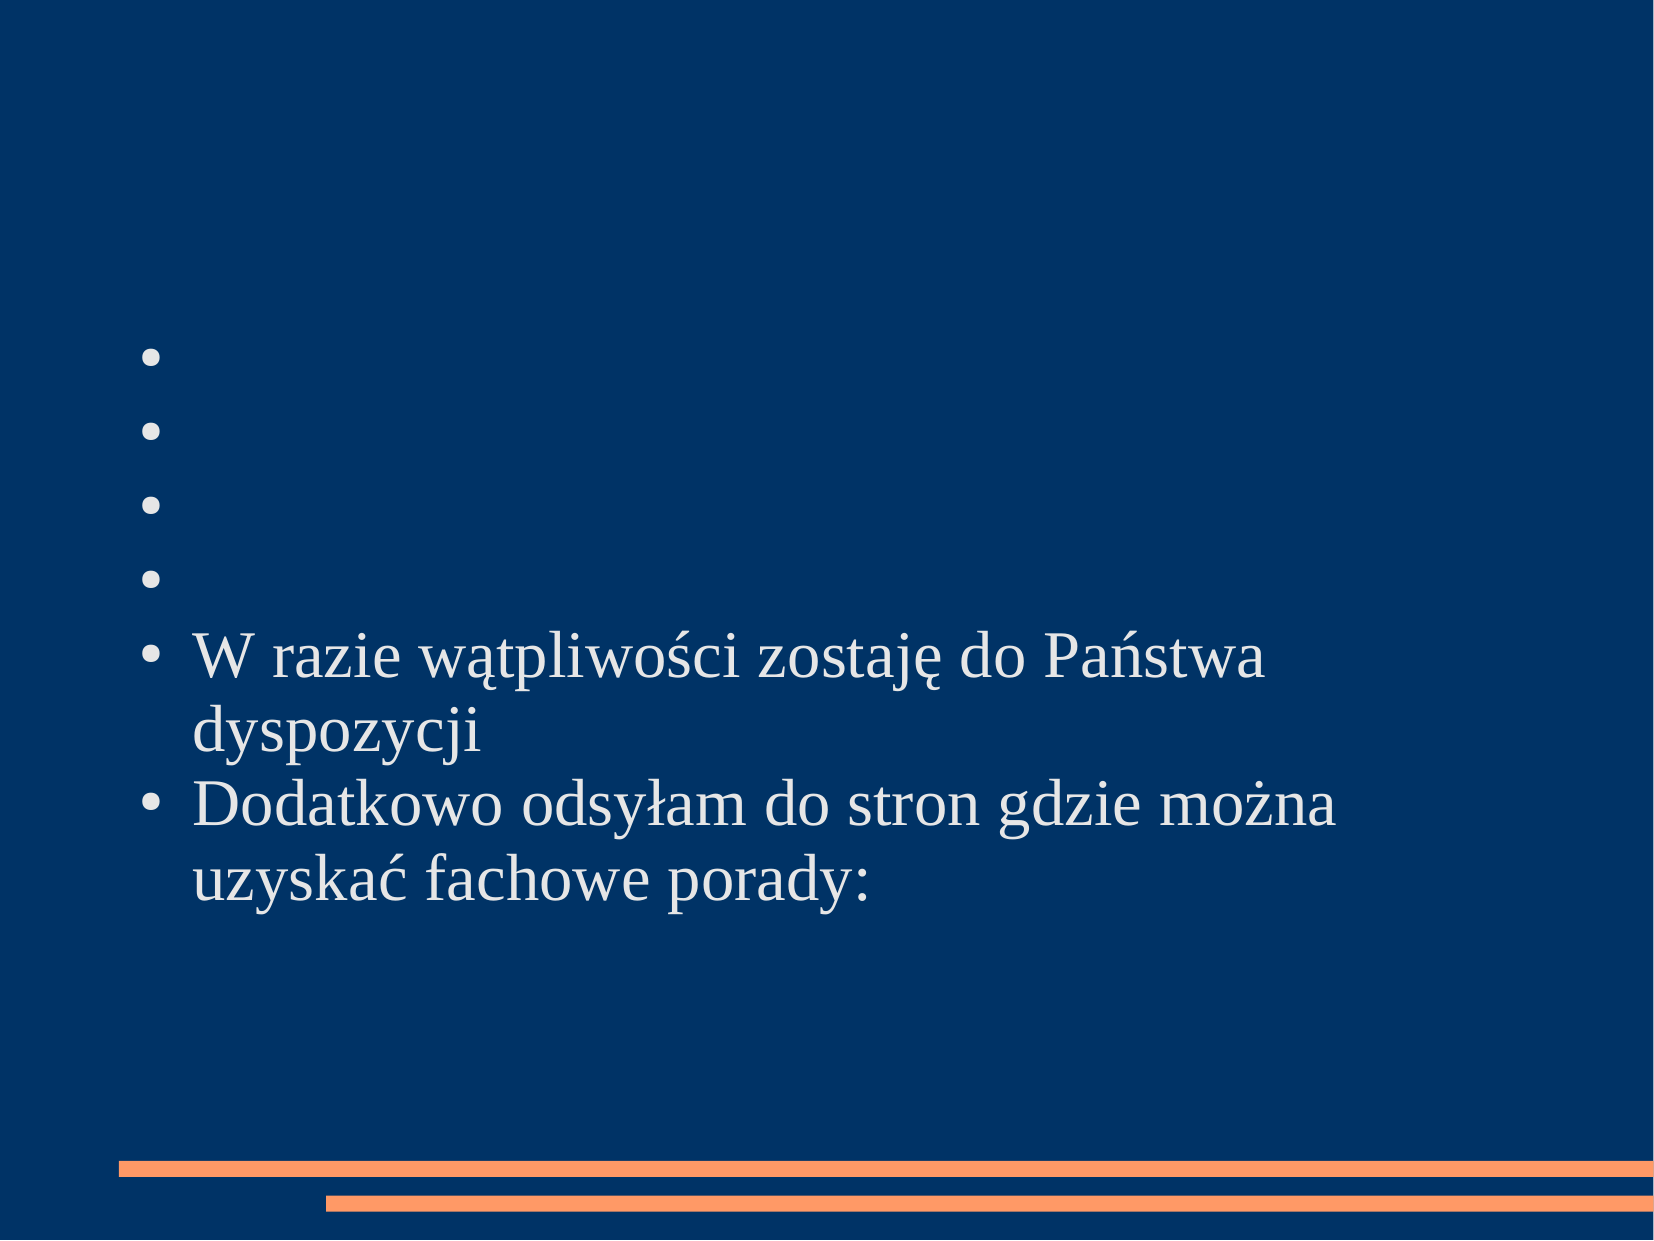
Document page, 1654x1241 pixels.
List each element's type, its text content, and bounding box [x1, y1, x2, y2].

list W razie wątpliwości zostaję do Państwa dyspozycji Dodatkowo odsyłam do stron gdzie można uzyskać fachowe porady: [121, 322, 1561, 1132]
